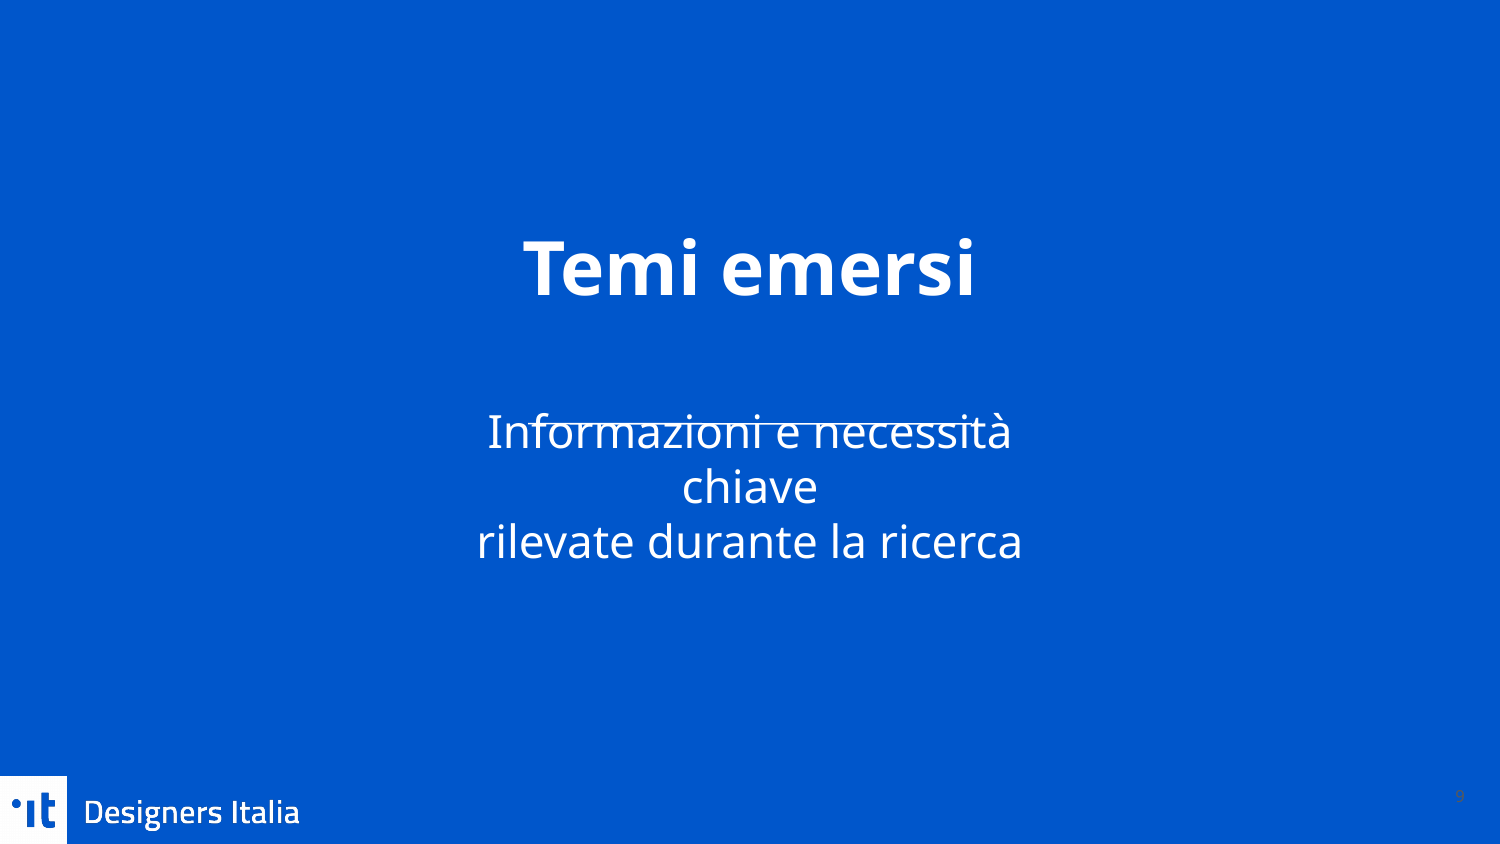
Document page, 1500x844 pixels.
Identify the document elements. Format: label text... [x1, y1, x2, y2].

picture [0, 776, 317, 844]
slide_number <number> [1389, 764, 1480, 830]
text_box Informazioni e necessità chiave rilevate durante la ricerca [401, 462, 1099, 508]
text_box Temi emersi [148, 155, 1351, 376]
